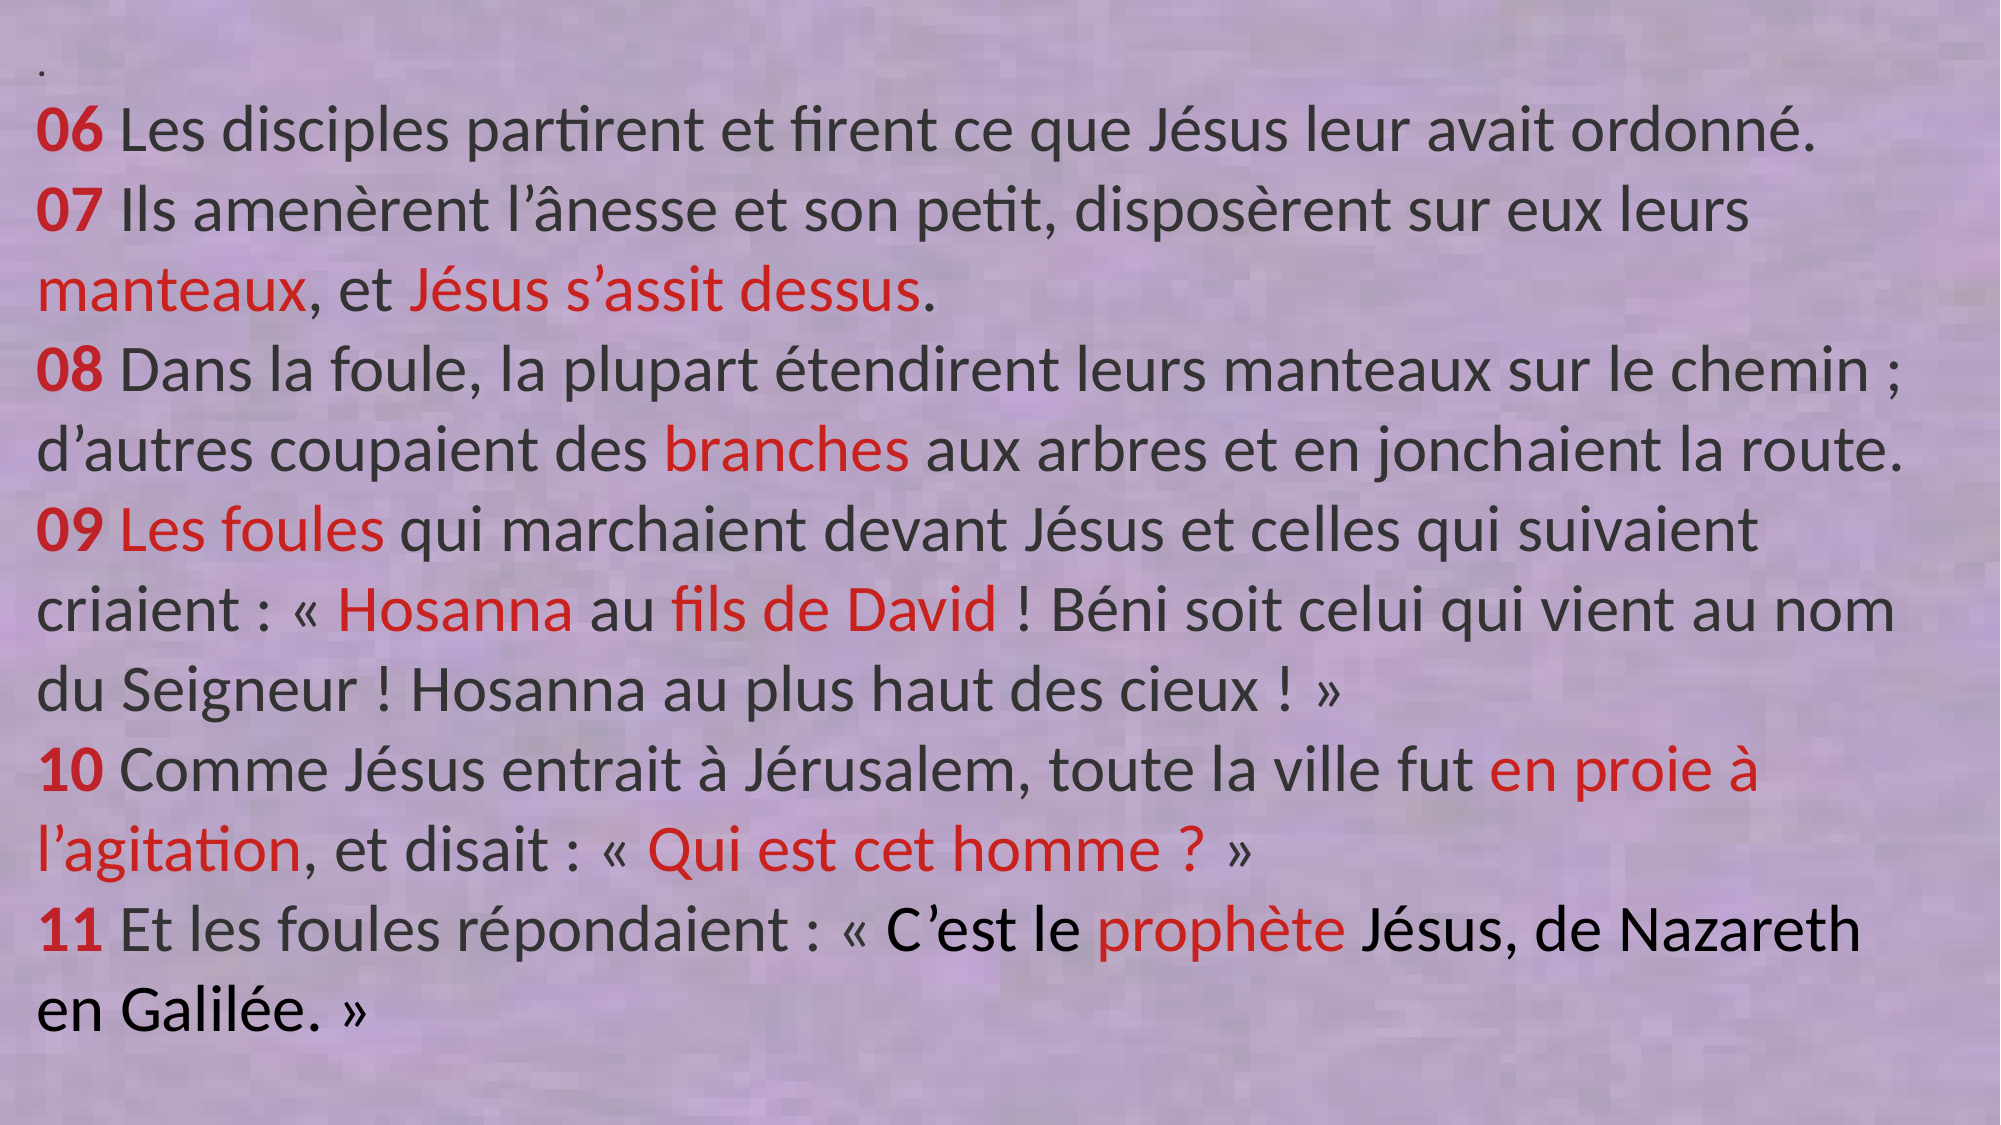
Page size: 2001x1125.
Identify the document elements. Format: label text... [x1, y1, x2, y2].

text_box . 06 Les disciples partirent et firent ce que Jésus leur avait ordonné. 07 Ils amenèrent l’ânesse et son petit, disposèrent sur eux leurs manteaux, et Jésus s’assit dessus. 08 Dans la foule, la plupart étendirent leurs manteaux sur le chemin ; d’autres coupaient des branches aux arbres et en jonchaient la route. 09 Les foules qui marchaient devant Jésus et celles qui suivaient criaient : « Hosanna au fils de David ! Béni soit celui qui vient au nom du Seigneur ! Hosanna au plus haut des cieux ! » 10 Comme Jésus entrait à Jérusalem, toute la ville fut en proie à l’agitation, et disait : « Qui est cet homme ? » 11 Et les foules répondaient : « C’est le prophète Jésus, de Nazareth en Galilée. » [21, 27, 1961, 1098]
